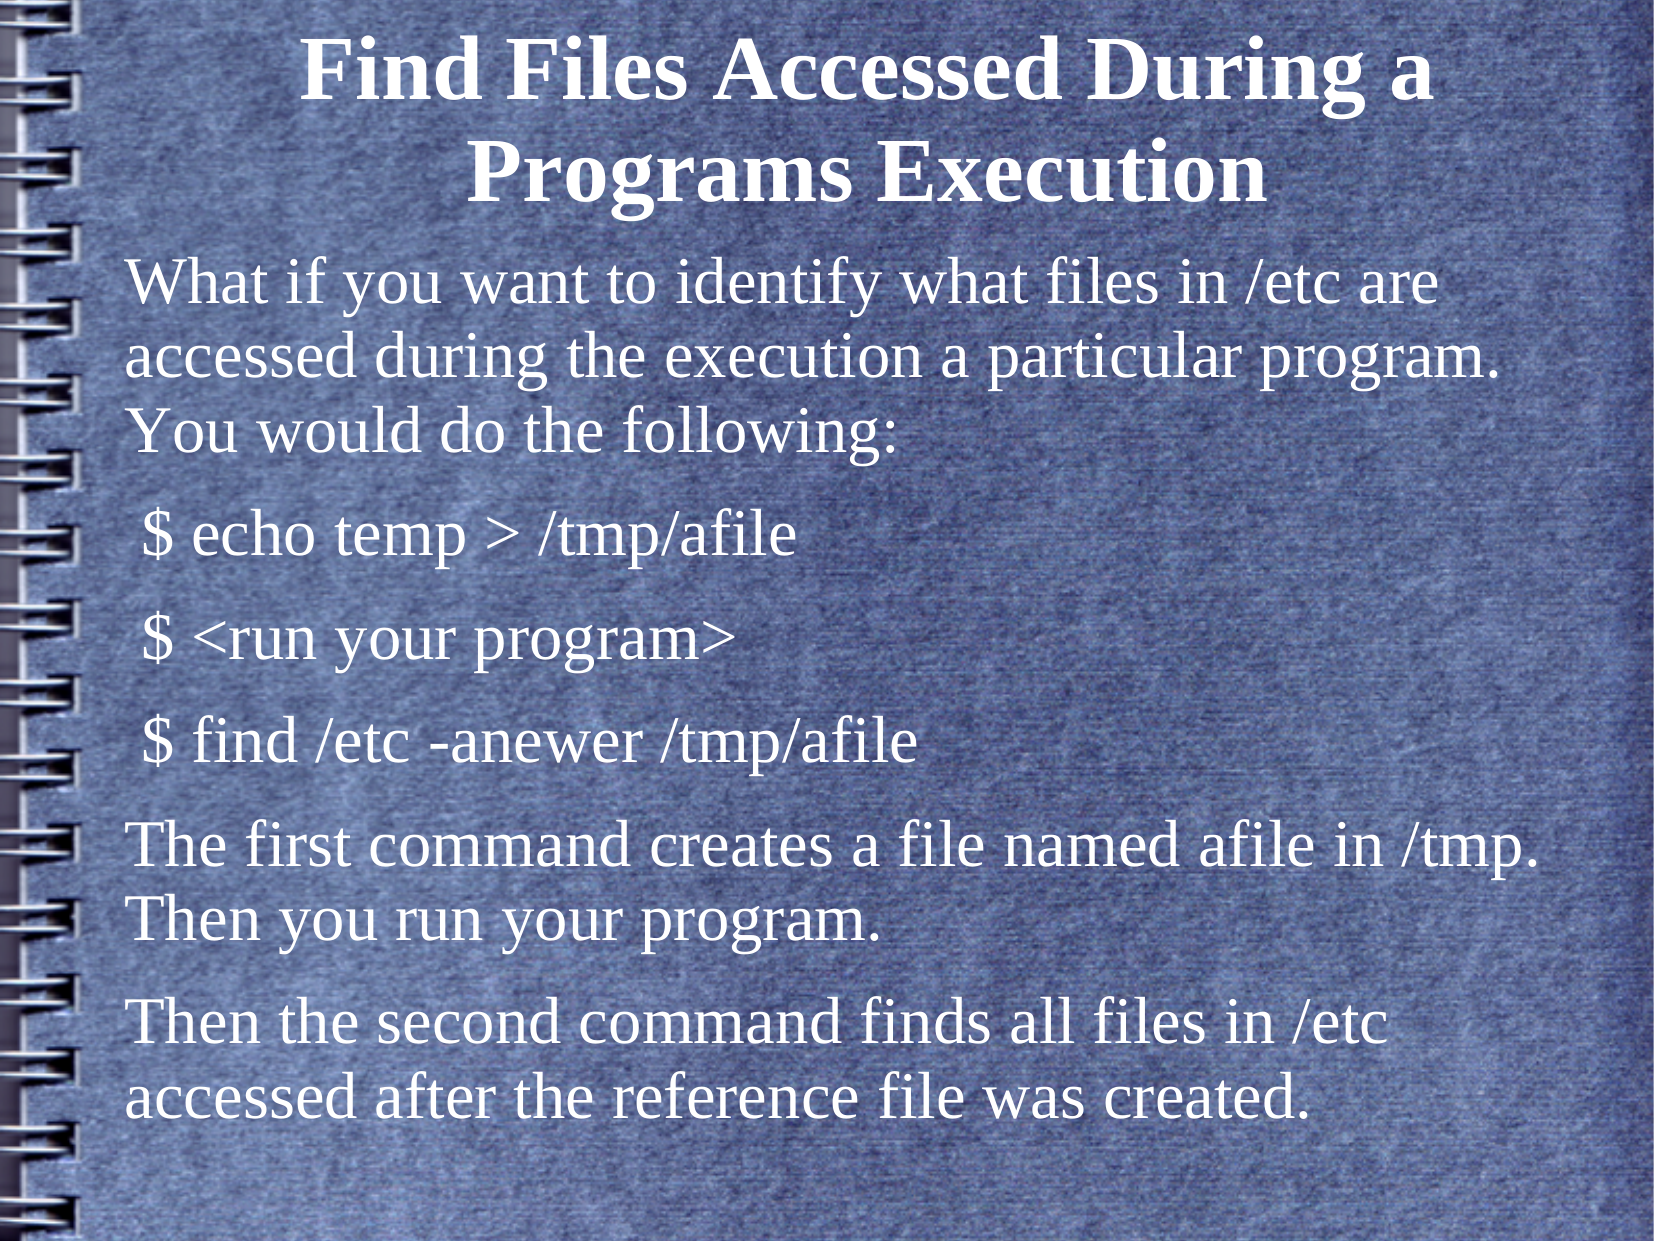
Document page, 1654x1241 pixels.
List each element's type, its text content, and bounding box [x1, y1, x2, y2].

picture [0, 0, 1654, 1241]
title Find Files Accessed During a Programs Execution [124, 0, 1613, 240]
list What if you want to identify what files in /etc are accessed during the execution a particular program. You would do the following: $ echo temp > /tmp/afile $ <run your program> $ find /etc -anewer /tmp/afile The first command creates a file named afile in /tmp. Then you run your program. Then the second command finds all files in /etc accessed after the reference file was created. [124, 244, 1613, 1238]
